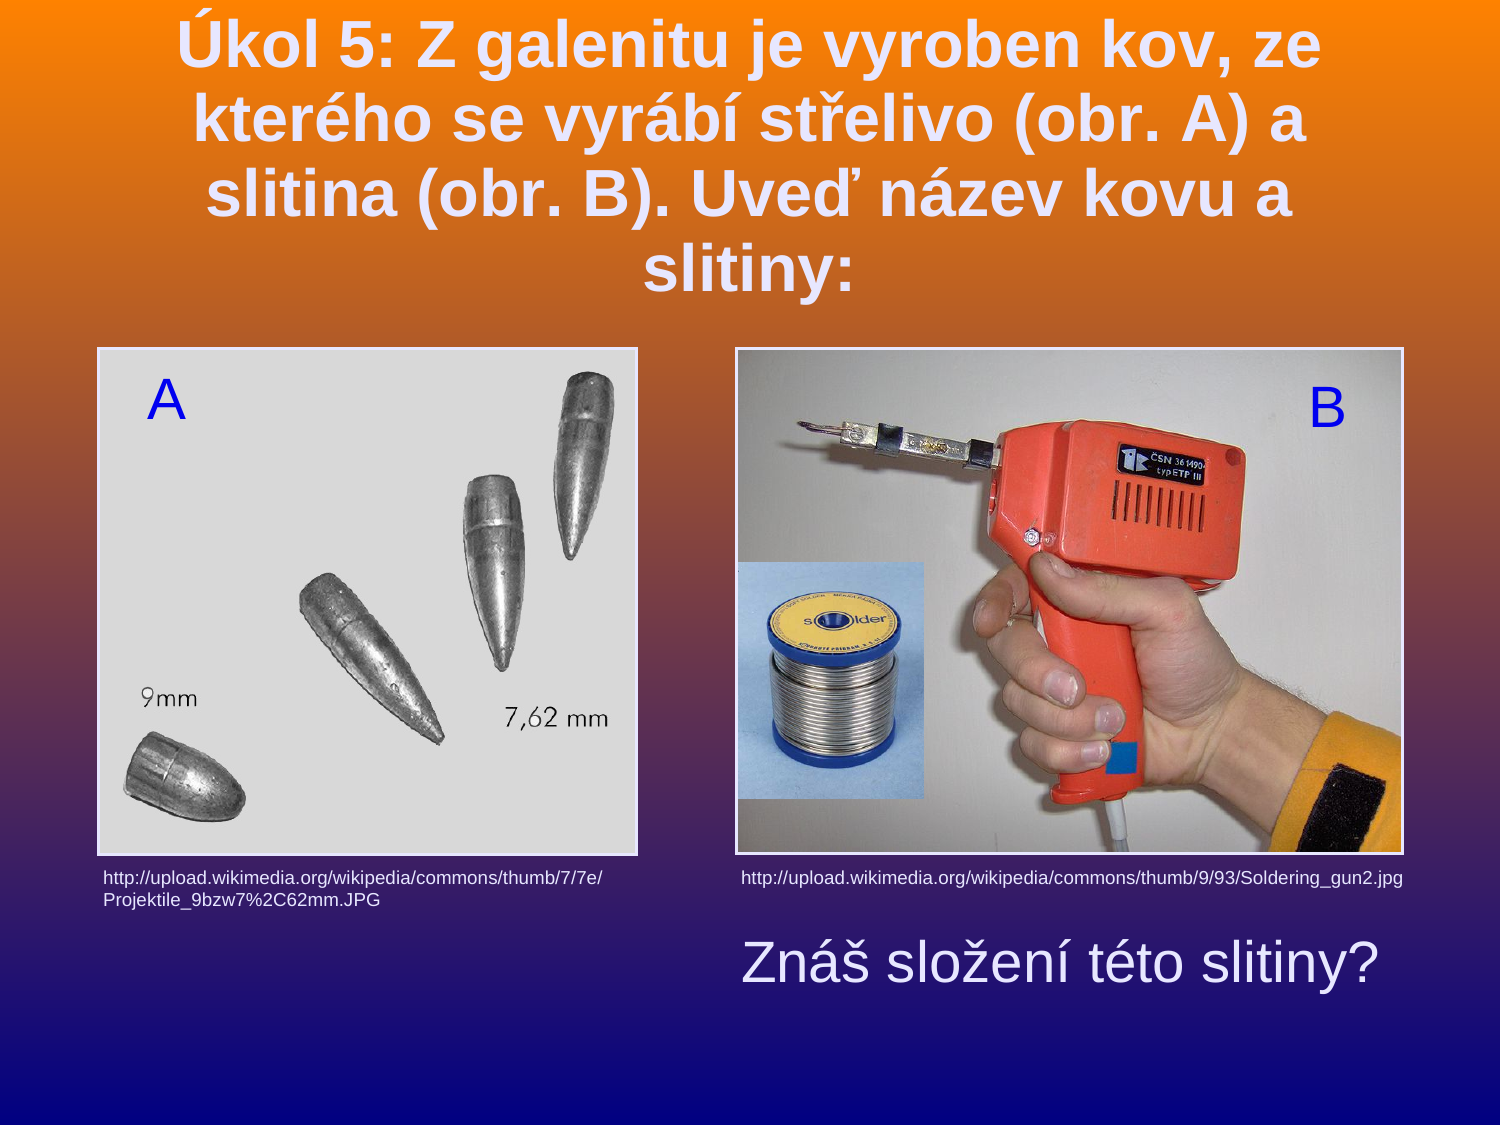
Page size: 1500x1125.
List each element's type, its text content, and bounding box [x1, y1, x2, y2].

text_box B [1293, 361, 1368, 448]
text_box Znáš složení této slitiny? [726, 916, 1409, 1003]
text_box [100, 350, 636, 854]
text_box http://upload.wikimedia.org/wikipedia/commons/thumb/7/7e/Projektile_9bzw7%2C62mm.JPG [88, 857, 648, 919]
title Úkol 5: Z galenitu je vyroben kov, ze kterého se vyrábí střelivo (obr. A) a slitina (obr. B). Uveď název kovu a slitiny: [75, 0, 1426, 314]
text_box http://upload.wikimedia.org/wikipedia/commons/thumb/9/93/Soldering_gun2.jpg [726, 857, 1424, 896]
text_box [738, 350, 1401, 852]
text_box A [132, 353, 231, 439]
